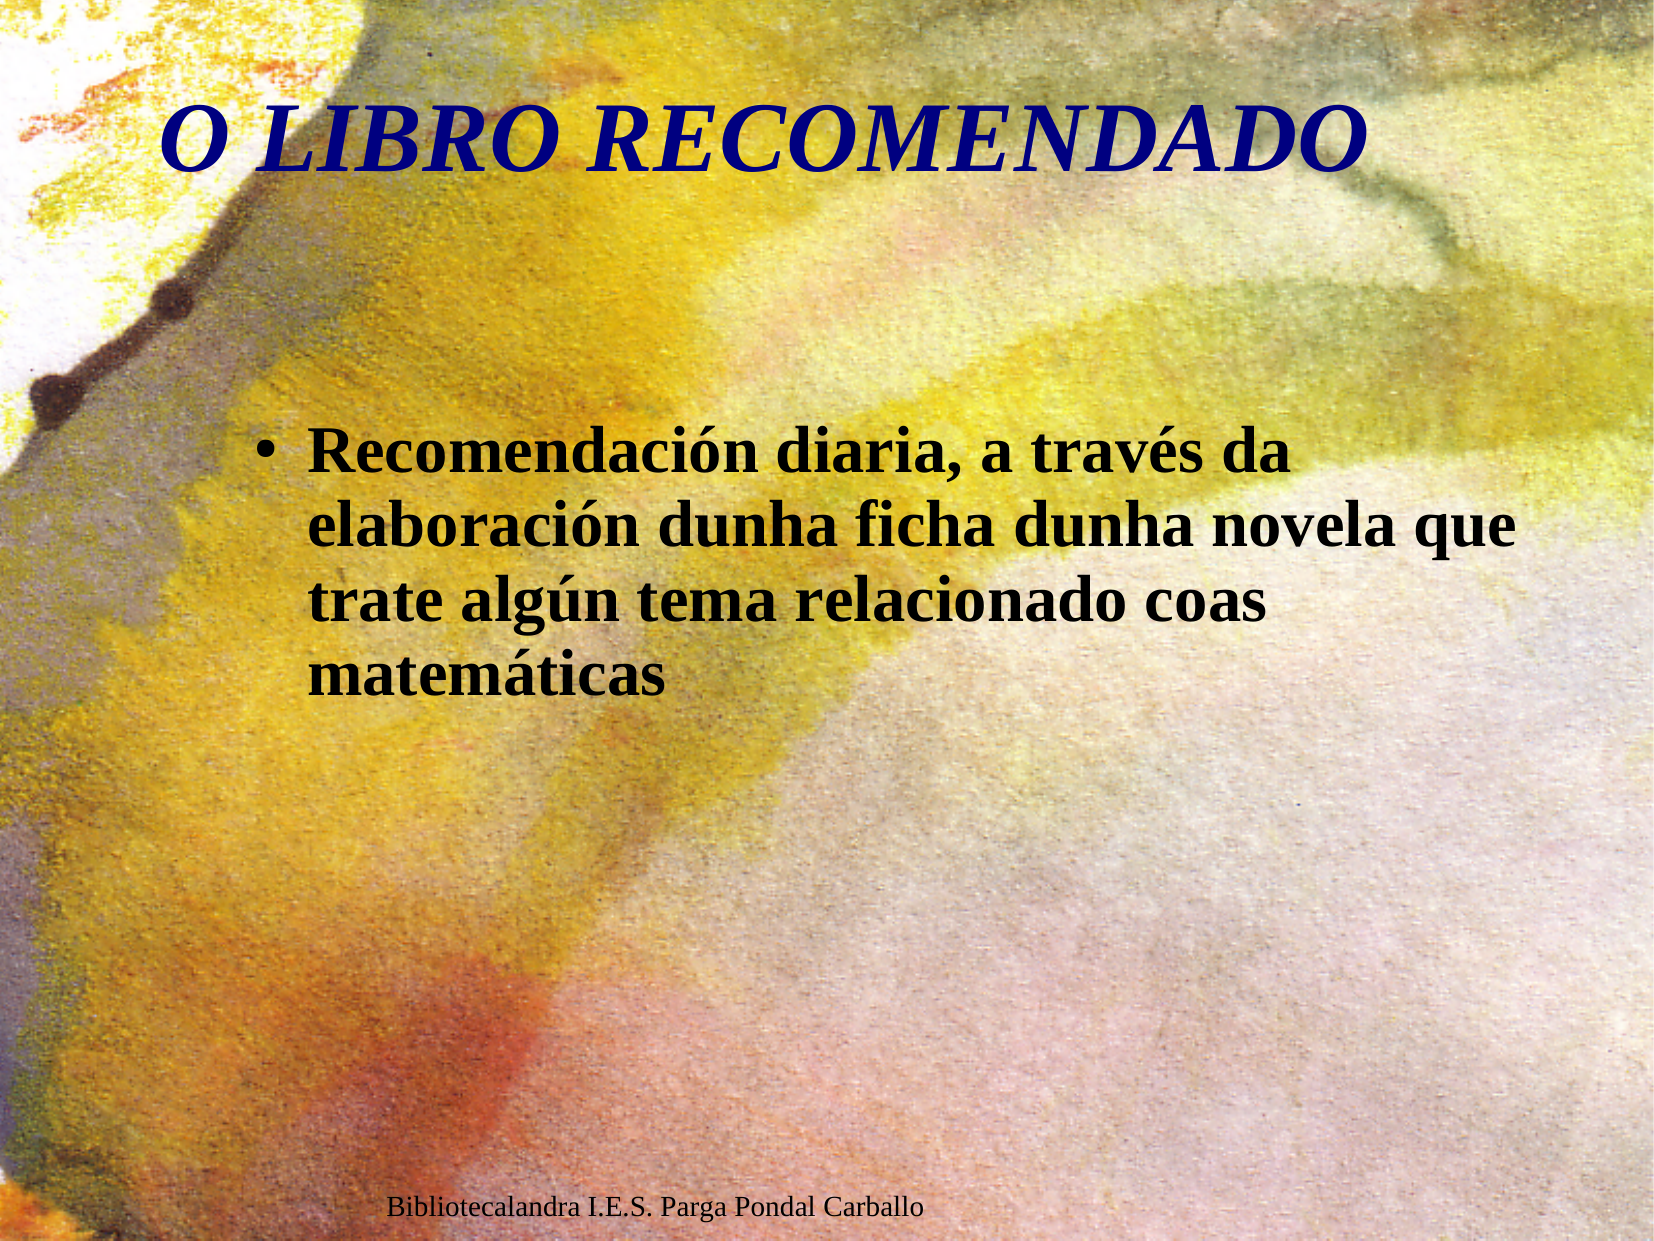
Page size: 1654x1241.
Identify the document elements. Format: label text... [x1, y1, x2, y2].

title O LIBRO RECOMENDADO [82, 47, 1412, 229]
list Recomendación diaria, a través da elaboración dunha ficha dunha novela que trate algún tema relacionado coas matemáticas [236, 413, 1571, 1133]
picture [0, 0, 1654, 1241]
